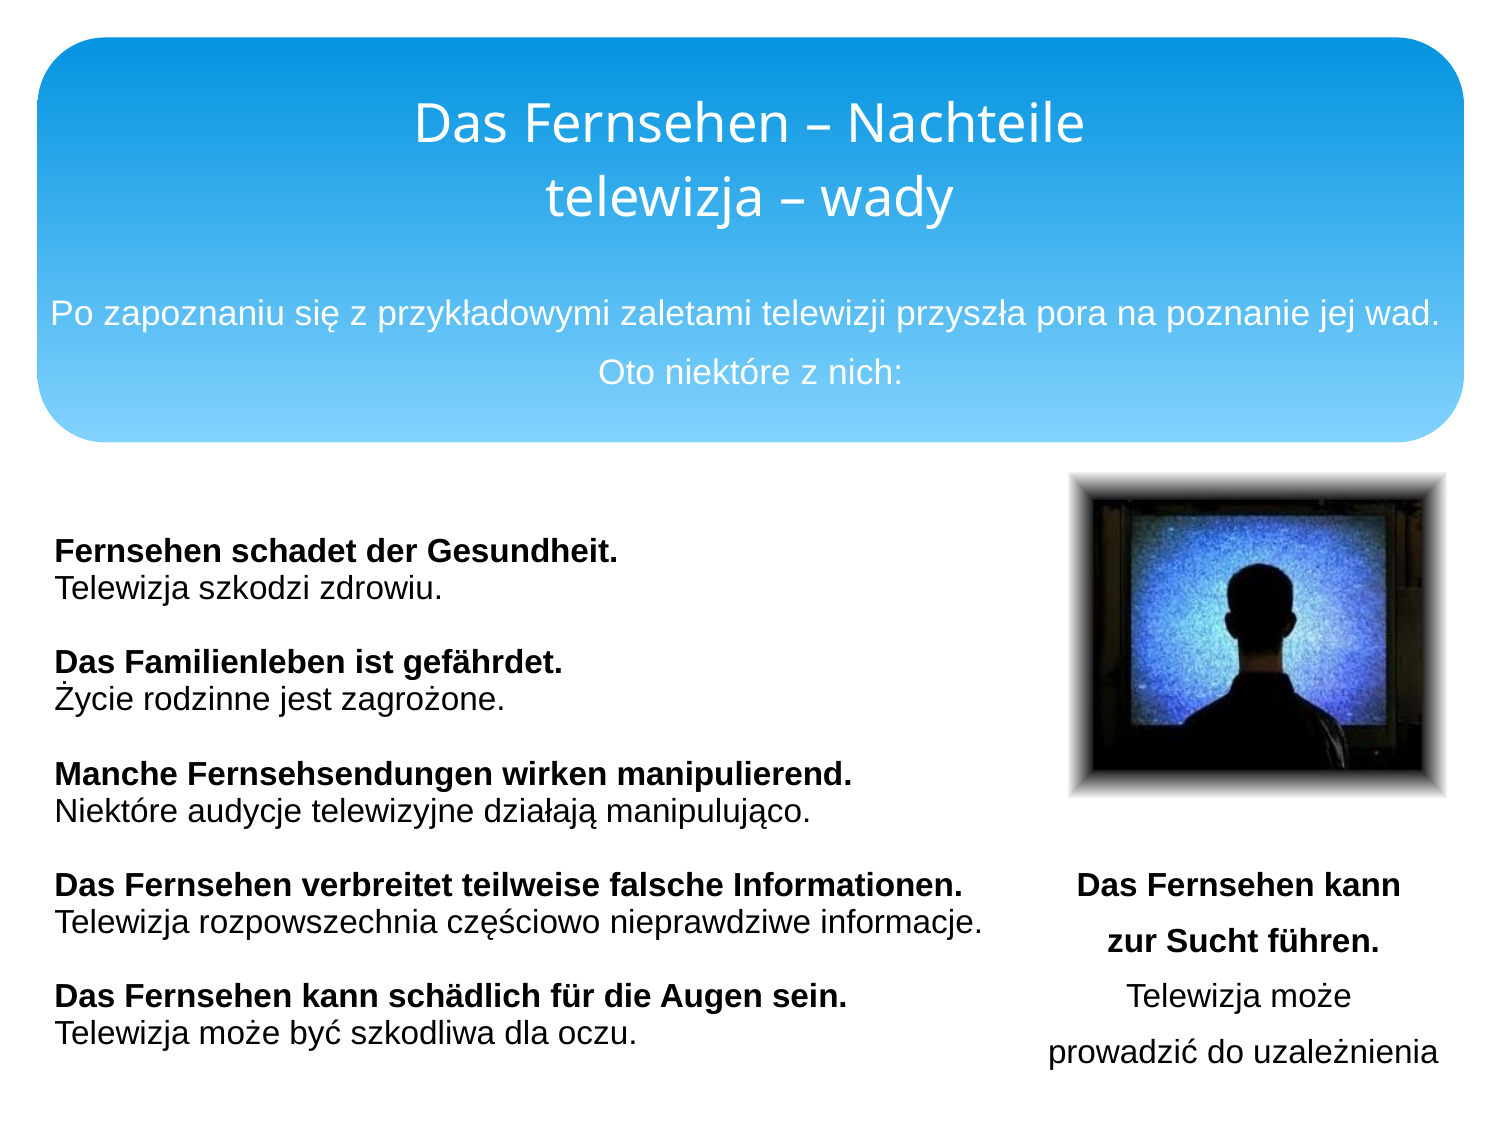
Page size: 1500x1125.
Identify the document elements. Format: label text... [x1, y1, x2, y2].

text_box Po zapoznaniu się z przykładowymi zaletami telewizji przyszła pora na poznanie jej wad. Oto niektóre z nich: [35, 265, 1500, 380]
subtitle Fernsehen schadet der Gesundheit. Telewizja szkodzi zdrowiu. Das Familienleben ist gefährdet. Życie rodzinne jest zagrożone. Manche Fernsehsendungen wirken manipulierend. Niektóre audycje telewizyjne działają manipulująco. Das Fernsehen verbreitet teilweise falsche Informationen. Telewizja rozpowszechnia częściowo nieprawdziwe informacje. Das Fernsehen kann schädlich für die Augen sein. Telewizja może być szkodliwa dla oczu. [54, 528, 1270, 1093]
title Das Fernsehen – Nachteile telewizja – wady [75, 62, 1425, 254]
text_box Das Fernsehen kann zur Sucht führen. Telewizja może prowadzić do uzależnienia [1033, 840, 1454, 1063]
picture [1068, 472, 1447, 798]
